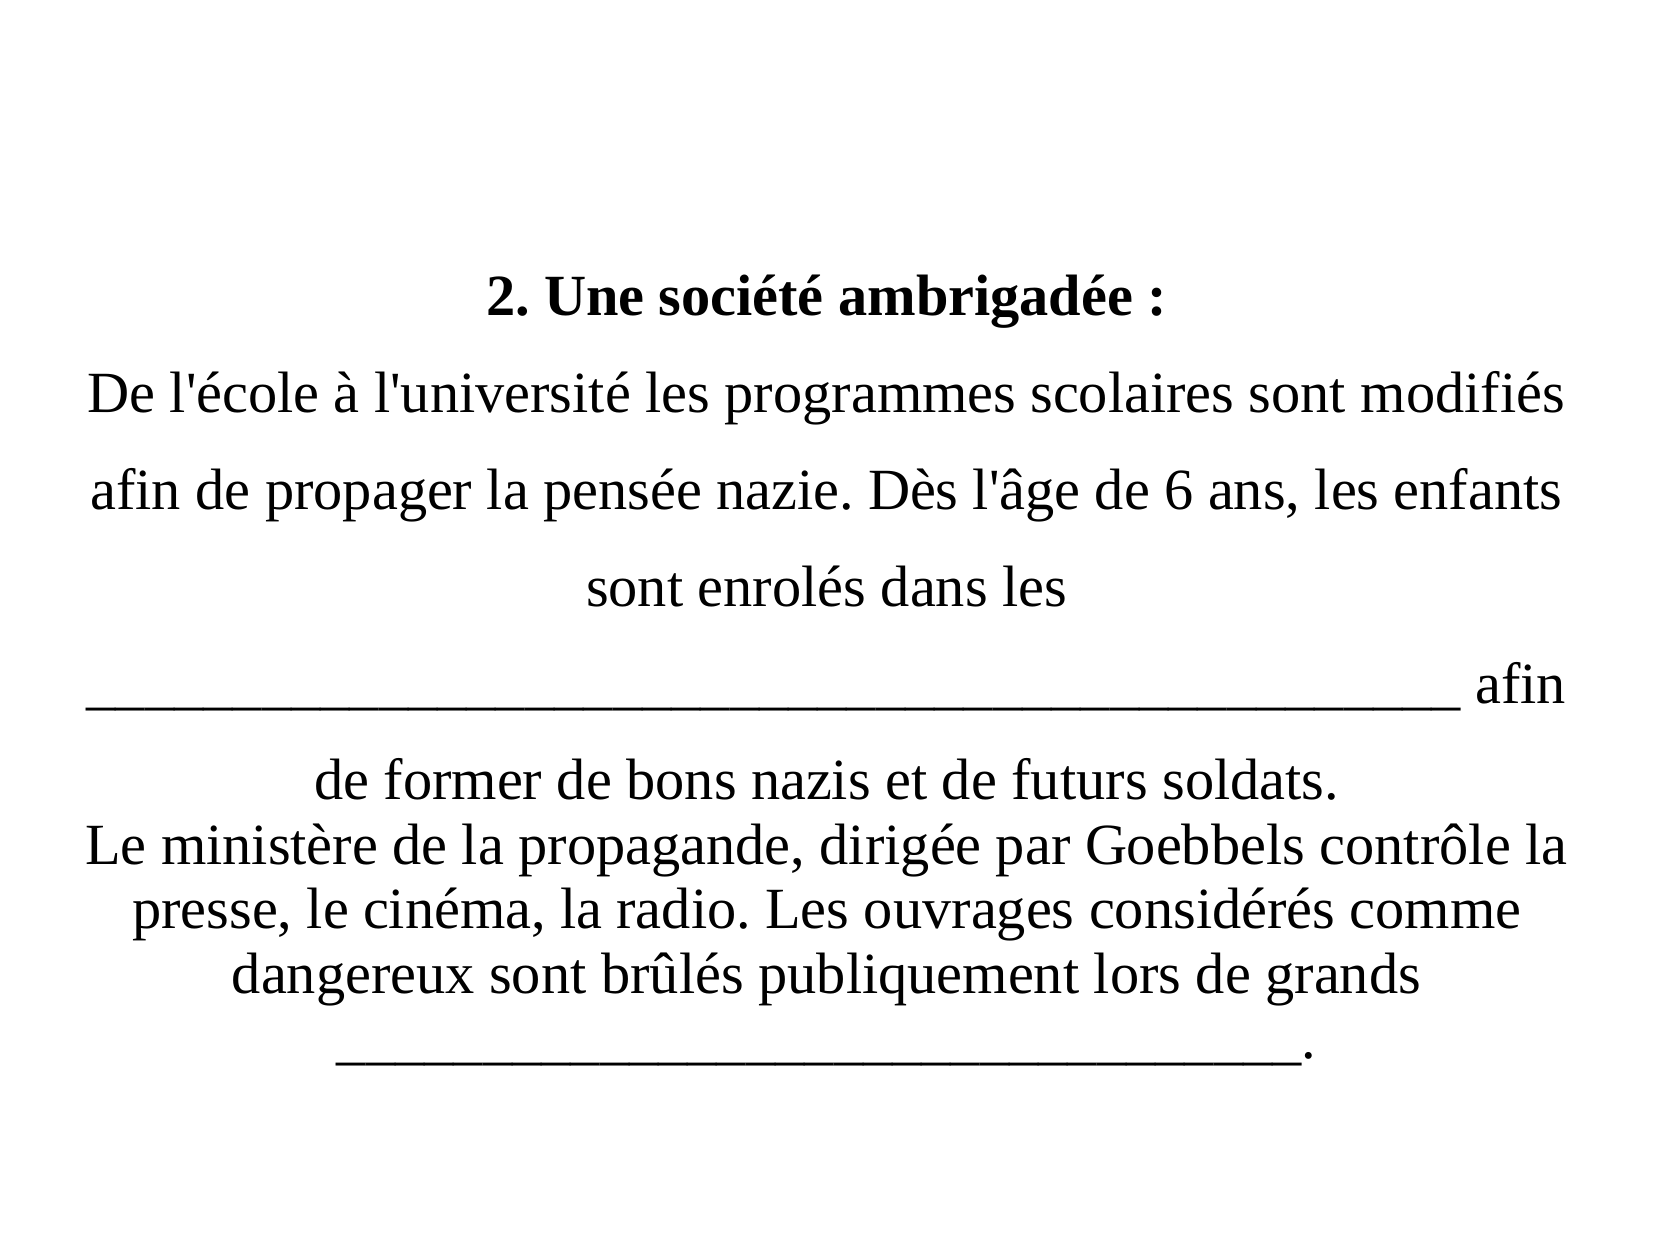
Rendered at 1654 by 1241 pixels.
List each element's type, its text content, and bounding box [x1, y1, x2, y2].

subtitle 2. Une société ambrigadée : De l'école à l'université les programmes scolaires sont modifiés afin de propager la pensée nazie. Dès l'âge de 6 ans, les enfants sont enrolés dans les _______________________________________________ afin de former de bons nazis et de futurs soldats. Le ministère de la propagande, dirigée par Goebbels contrôle la presse, le cinéma, la radio. Les ouvrages considérés comme dangereux sont brûlés publiquement lors de grands _________________________________. [82, 231, 1571, 1168]
